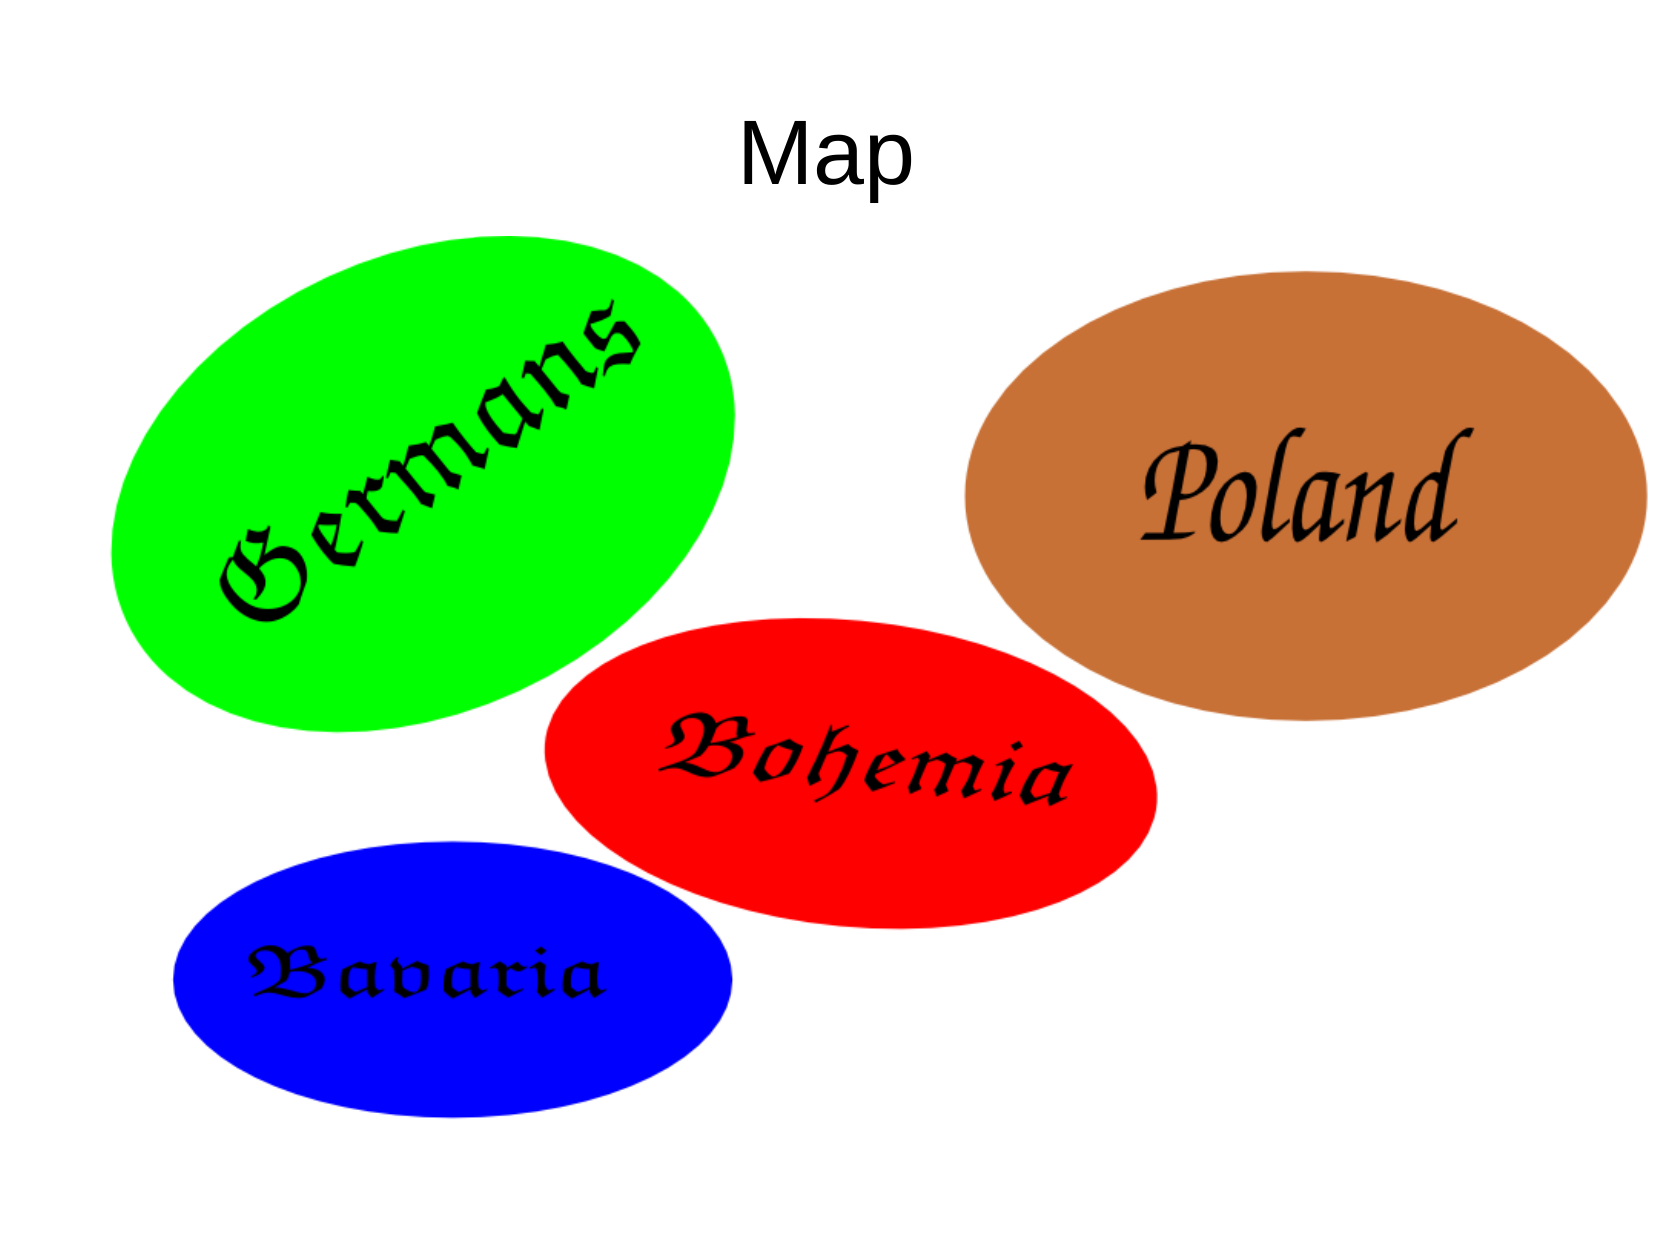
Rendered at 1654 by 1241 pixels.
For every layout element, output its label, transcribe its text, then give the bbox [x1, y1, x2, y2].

title Map [82, 49, 1571, 236]
picture [0, 236, 1654, 1219]
